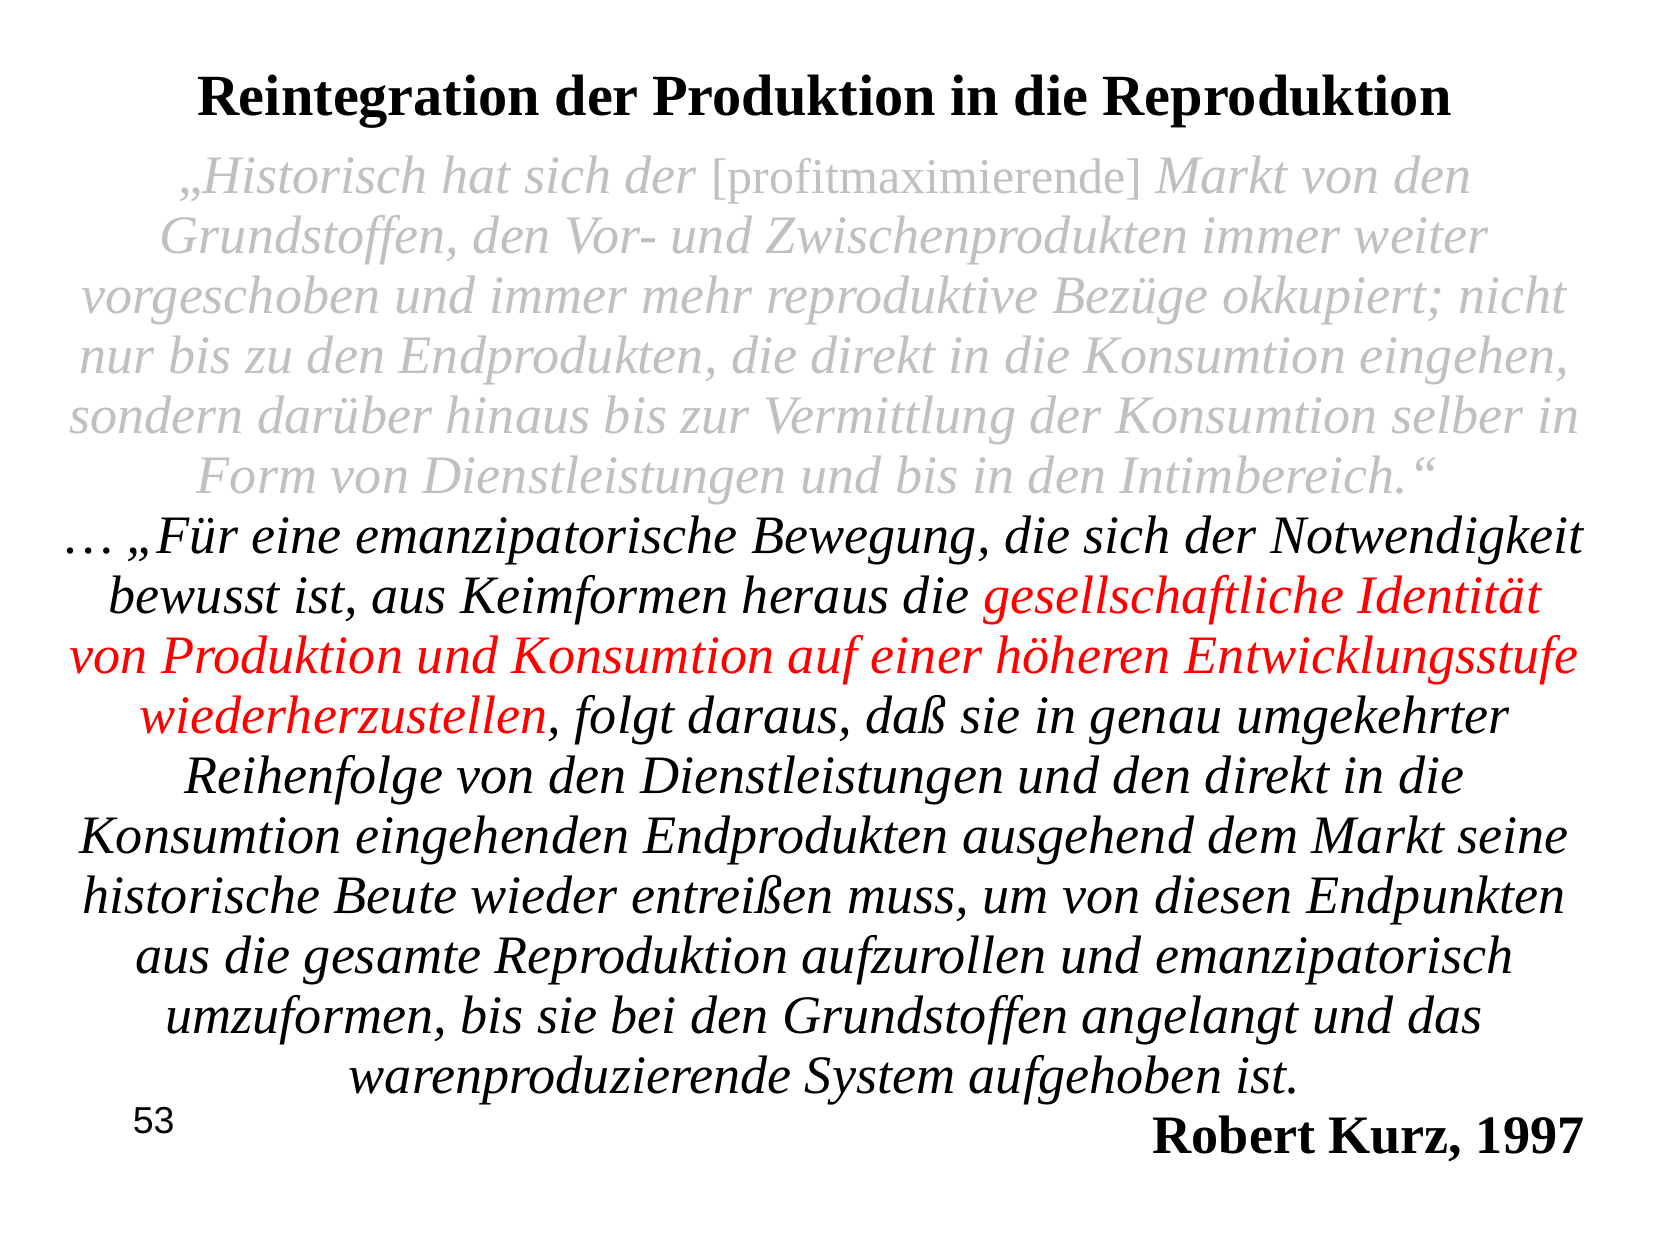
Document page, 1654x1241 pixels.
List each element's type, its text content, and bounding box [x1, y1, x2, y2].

text_box Reintegration der Produktion in die Reproduktion „Historisch hat sich der [profitmaximierende] Markt von den Grundstoffen, den Vor- und Zwischenprodukten immer weiter vorgeschoben und immer mehr reproduktive Bezüge okkupiert; nicht nur bis zu den Endprodukten, die direkt in die Konsumtion eingehen, sondern darüber hinaus bis zur Vermittlung der Konsumtion selber in Form von Dienstleistungen und bis in den Intimbereich.“ … „Für eine emanzipatorische Bewegung, die sich der Notwendigkeit bewusst ist, aus Keimformen heraus die gesellschaftliche Identität von Produktion und Konsumtion auf einer höheren Entwicklungsstufe wiederherzustellen, folgt daraus, daß sie in genau umgekehrter Reihenfolge von den Dienstleistungen und den direkt in die Konsumtion eingehenden Endprodukten ausgehend dem Markt seine historische Beute wieder entreißen muss, um von diesen Endpunkten aus die gesamte Reproduktion aufzurollen und emanzipatorisch umzuformen, bis sie bei den Grundstoffen angelangt und das warenproduzierende System aufgehoben ist. Robert Kurz, 1997 [50, 55, 1604, 1173]
text_box <Nummer> [118, 1092, 336, 1150]
